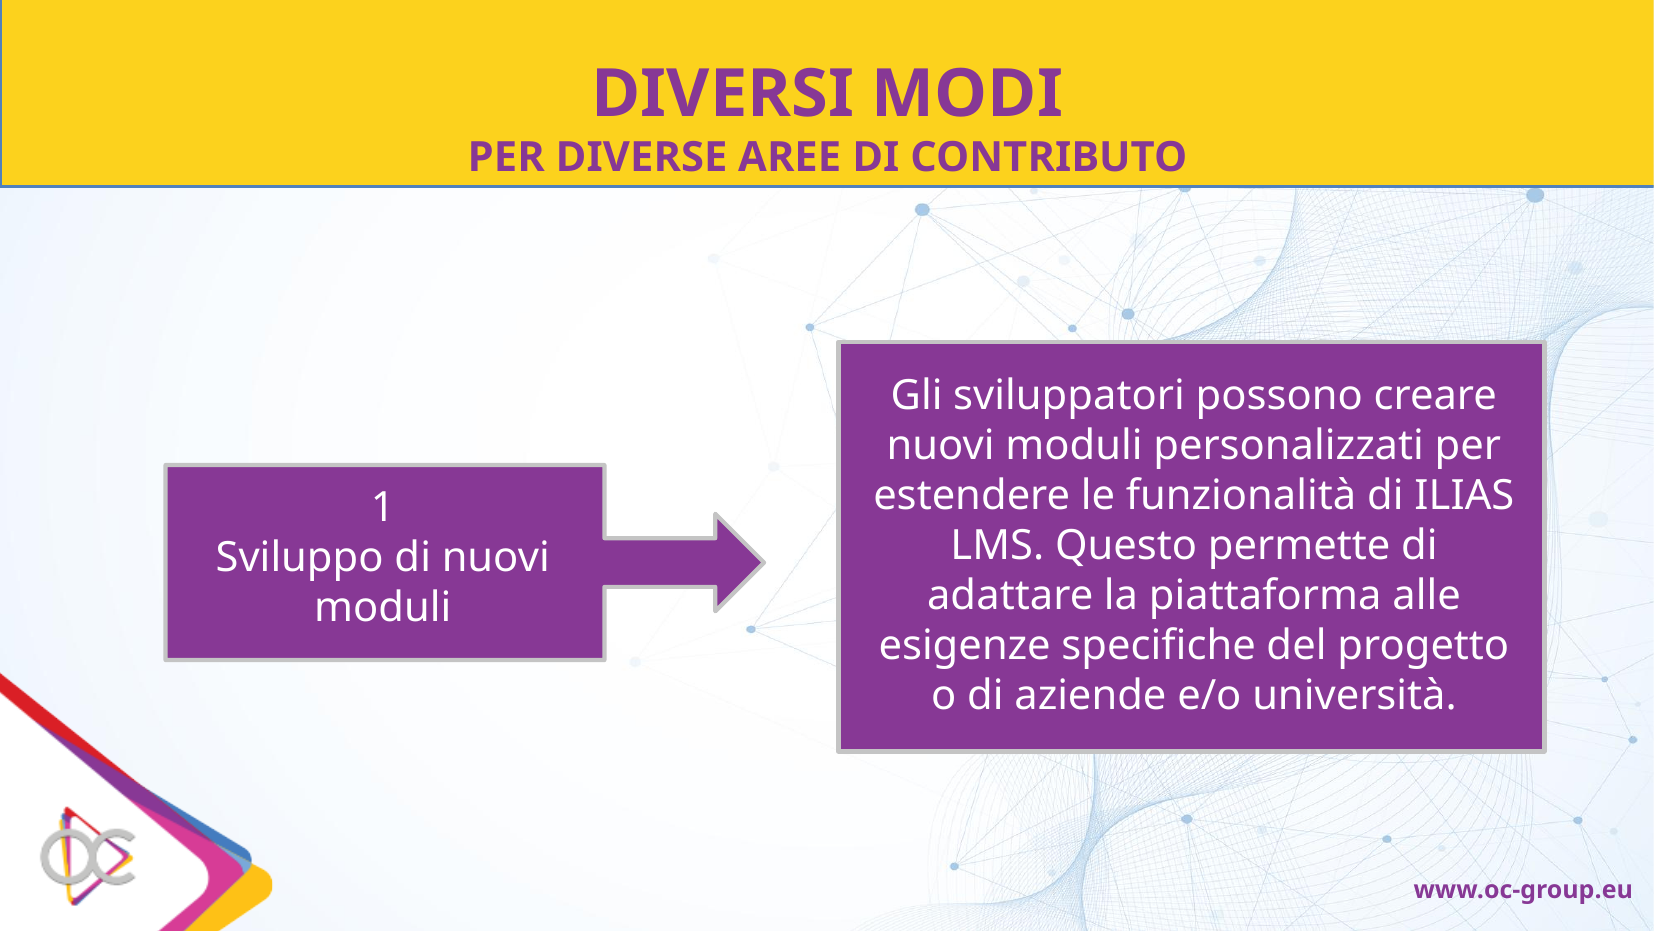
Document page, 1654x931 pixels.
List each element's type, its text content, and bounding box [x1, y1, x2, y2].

text_box Gli sviluppatori possono creare nuovi moduli personalizzati per estendere le funzionalità di ILIAS LMS. Questo permette di adattare la piattaforma alle esigenze specifiche del progetto o di aziende e/o università. [852, 360, 1536, 726]
text_box 1 Sviluppo di nuovi moduli [171, 472, 595, 638]
text_box www.oc-group.eu [1398, 866, 1654, 916]
text_box [165, 465, 765, 661]
text_box DIVERSI MODI PER DIVERSE AREE DI CONTRIBUTO [0, 0, 1654, 187]
picture [0, 187, 1654, 931]
text_box [838, 341, 1545, 752]
